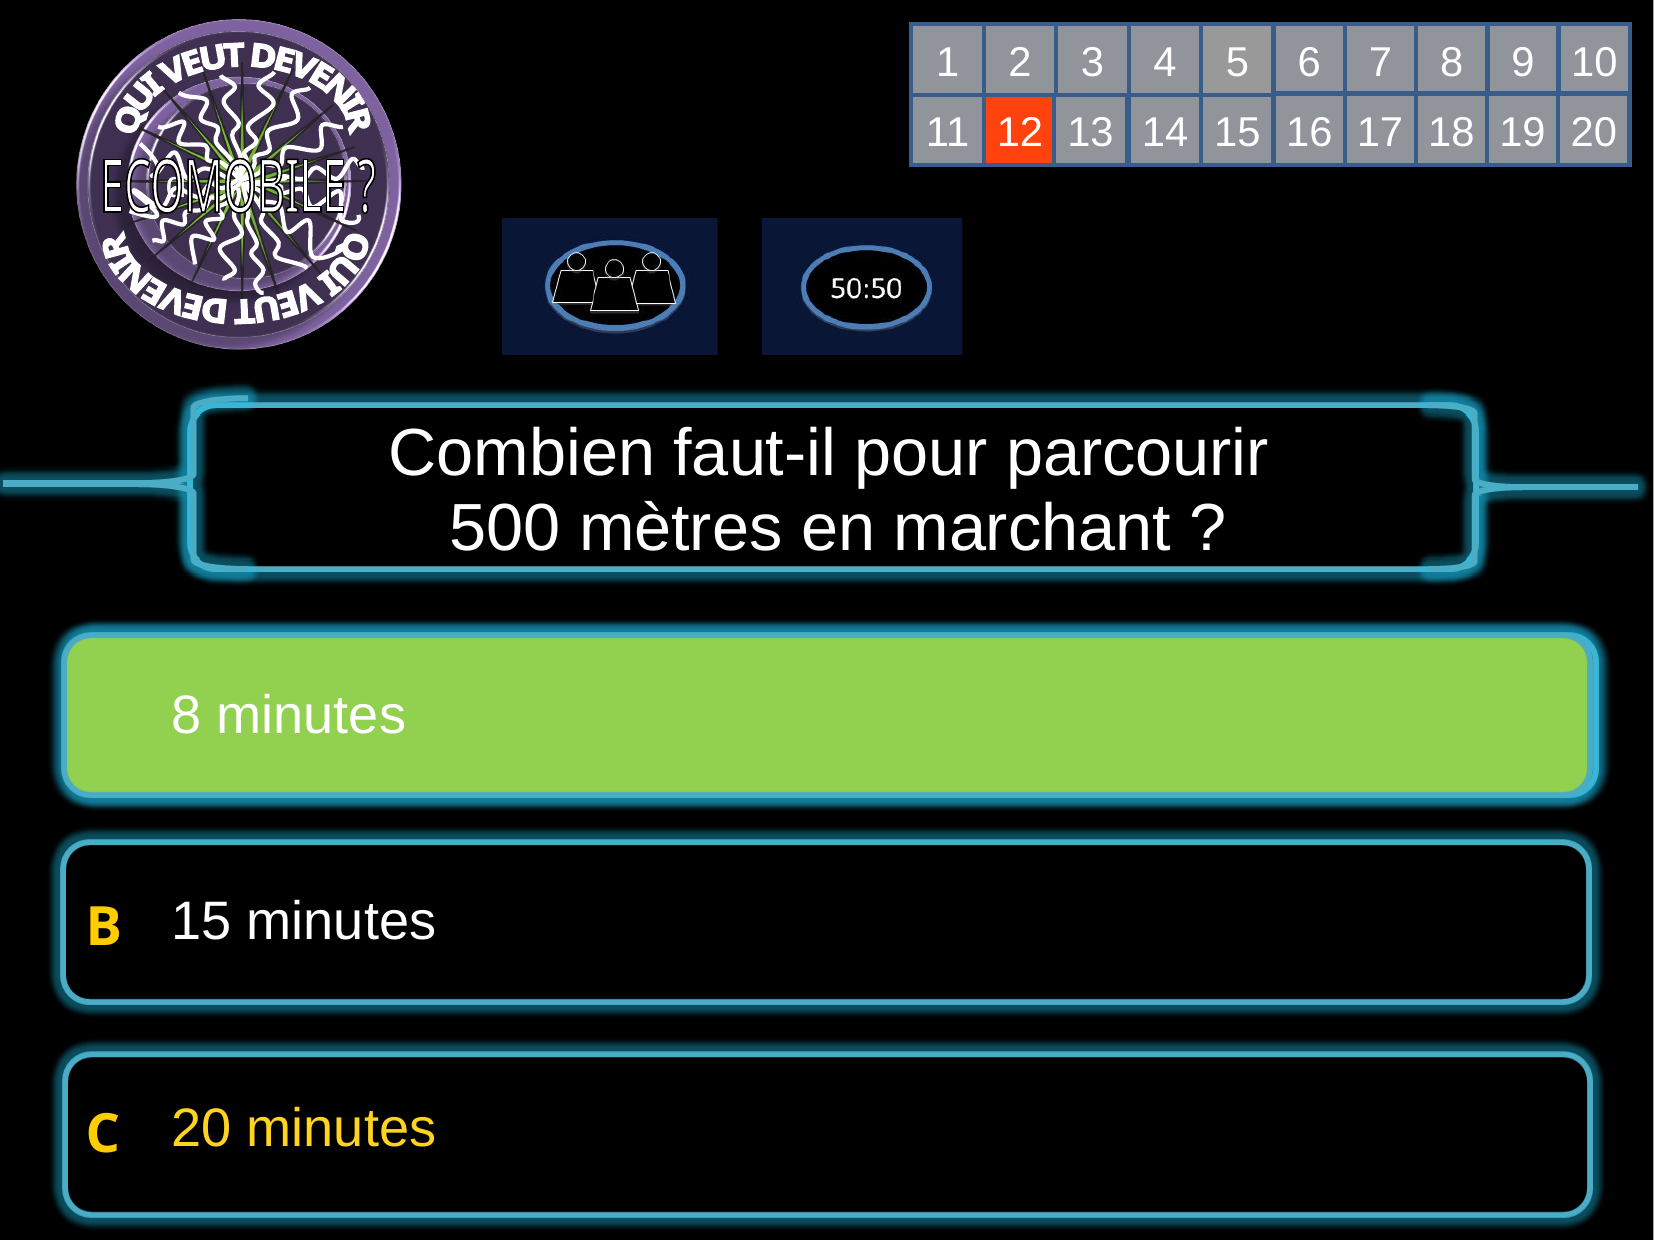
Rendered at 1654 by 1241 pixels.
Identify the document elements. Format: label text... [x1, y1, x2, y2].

text_box 9 [1487, 24, 1558, 93]
text_box 16 [1273, 93, 1345, 166]
picture [44, 615, 1616, 815]
picture [0, 377, 1654, 591]
text_box 8 [1416, 24, 1487, 93]
text_box 4 [1128, 24, 1201, 94]
text_box 1 [911, 24, 983, 94]
text_box 18 [1415, 93, 1486, 166]
picture [43, 822, 1609, 1022]
text_box 3 [1056, 24, 1128, 95]
text_box 12 [983, 94, 1054, 166]
list 8 minutes [171, 643, 1548, 786]
text_box 15 [1201, 94, 1273, 166]
text_box 19 [1486, 93, 1558, 166]
text_box 11 [911, 94, 983, 166]
list 20 minutes [171, 1057, 1548, 1199]
text_box 14 [1128, 94, 1201, 166]
text_box 5 [1201, 24, 1273, 94]
picture [45, 1034, 1610, 1235]
text_box 6 [1273, 24, 1344, 93]
picture [53, 18, 402, 370]
text_box 13 [1054, 94, 1127, 166]
text_box 7 [1344, 24, 1416, 93]
text_box 10 [1558, 24, 1630, 93]
text_box 17 [1345, 93, 1415, 166]
text_box 20 [1558, 93, 1630, 166]
text_box 2 [983, 24, 1056, 94]
title Combien faut-il pour parcourir 500 mètres en marchant ? [200, 407, 1477, 573]
list 15 minutes [171, 850, 1548, 993]
